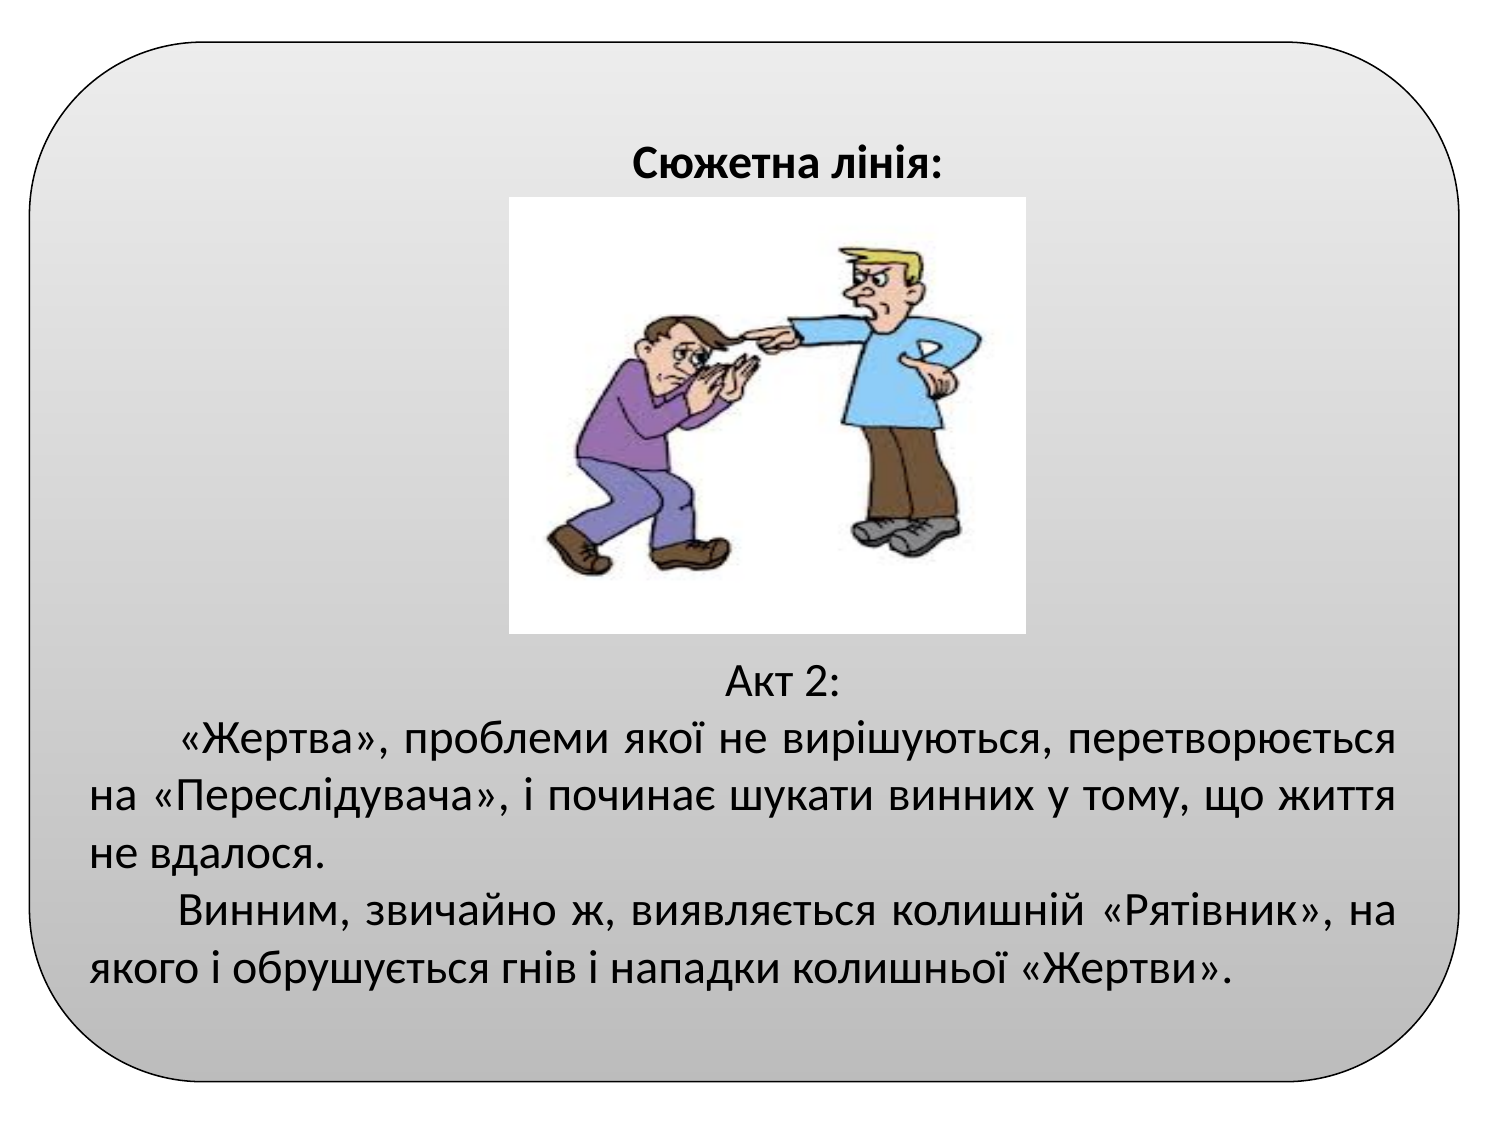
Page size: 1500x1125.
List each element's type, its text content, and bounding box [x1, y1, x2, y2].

text_box Сюжетна лінія: Акт 2: «Жертва», проблеми якої не вирішуються, перетворюється на «Переслідувача», і починає шукати винних у тому, що життя не вдалося. Винним, звичайно ж, виявляється колишній «Рятівник», на якого і обрушується гнів і нападки колишньої «Жертви». [29, 42, 1459, 1082]
picture [509, 197, 1026, 634]
